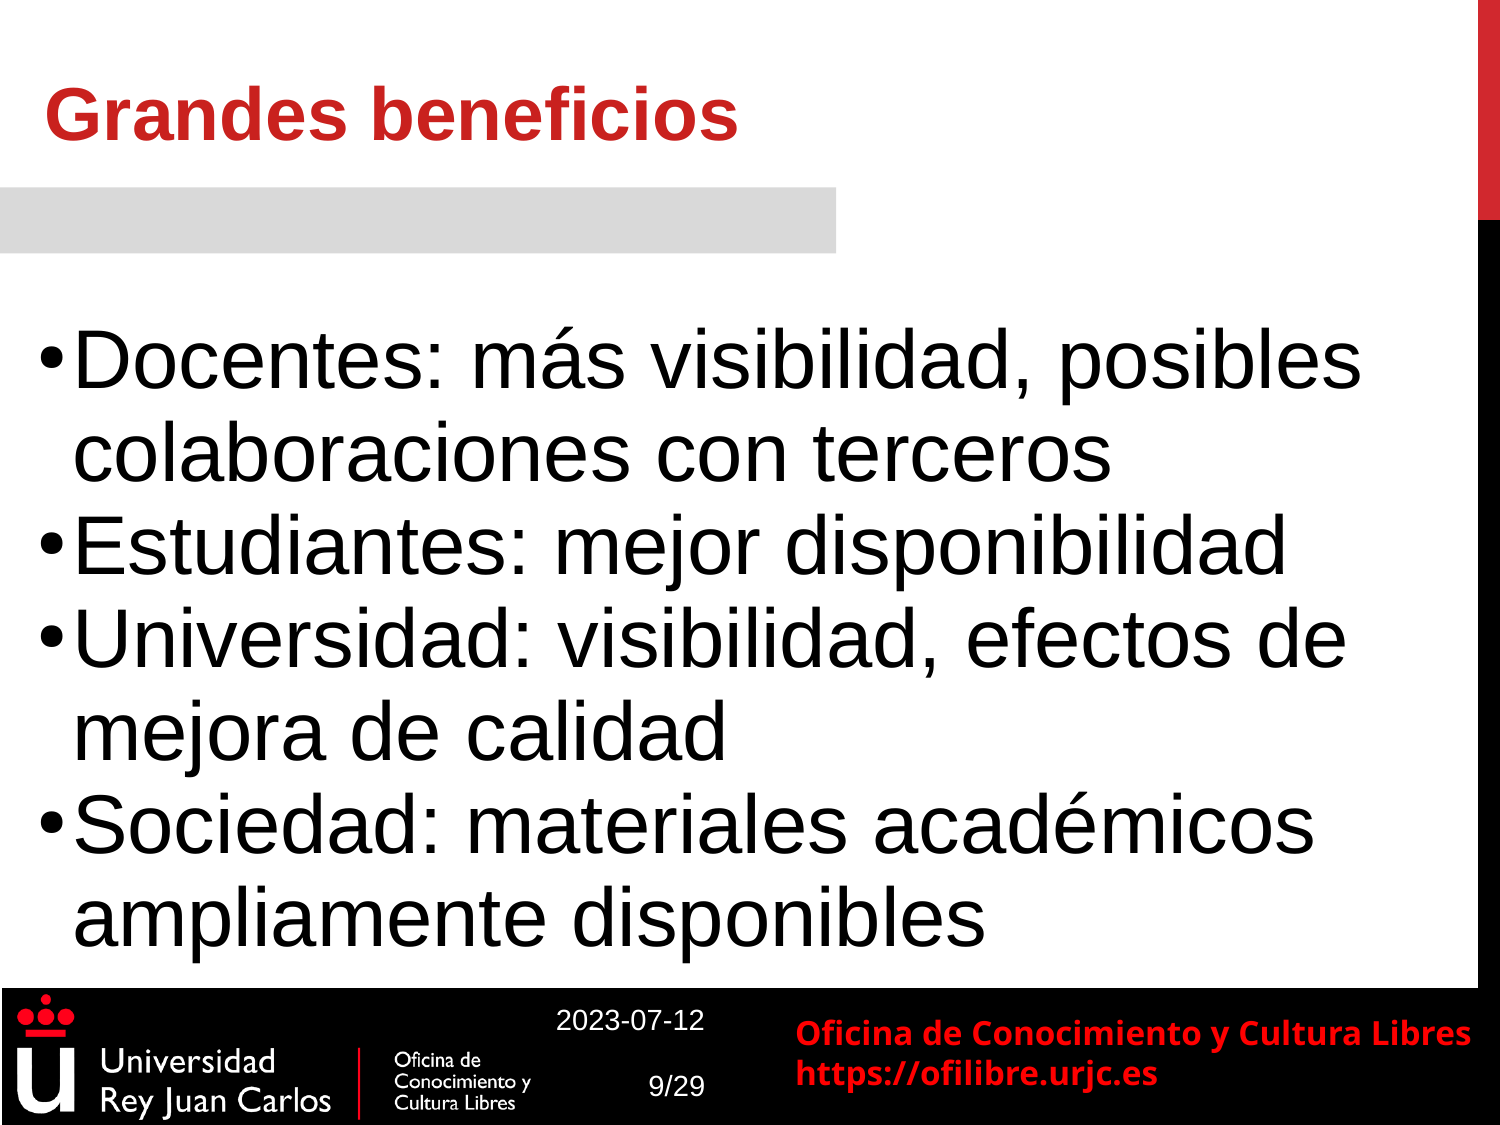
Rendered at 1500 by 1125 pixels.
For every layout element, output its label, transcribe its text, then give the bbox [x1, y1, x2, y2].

title [75, 7, 1425, 196]
text_box Docentes: más visibilidad, posibles colaboraciones con terceros Estudiantes: mejor disponibilidad Universidad: visibilidad, efectos de mejora de calidad Sociedad: materiales académicos ampliamente disponibles [22, 305, 1463, 972]
text_box Grandes beneficios [30, 64, 1306, 248]
picture [17, 994, 531, 1120]
